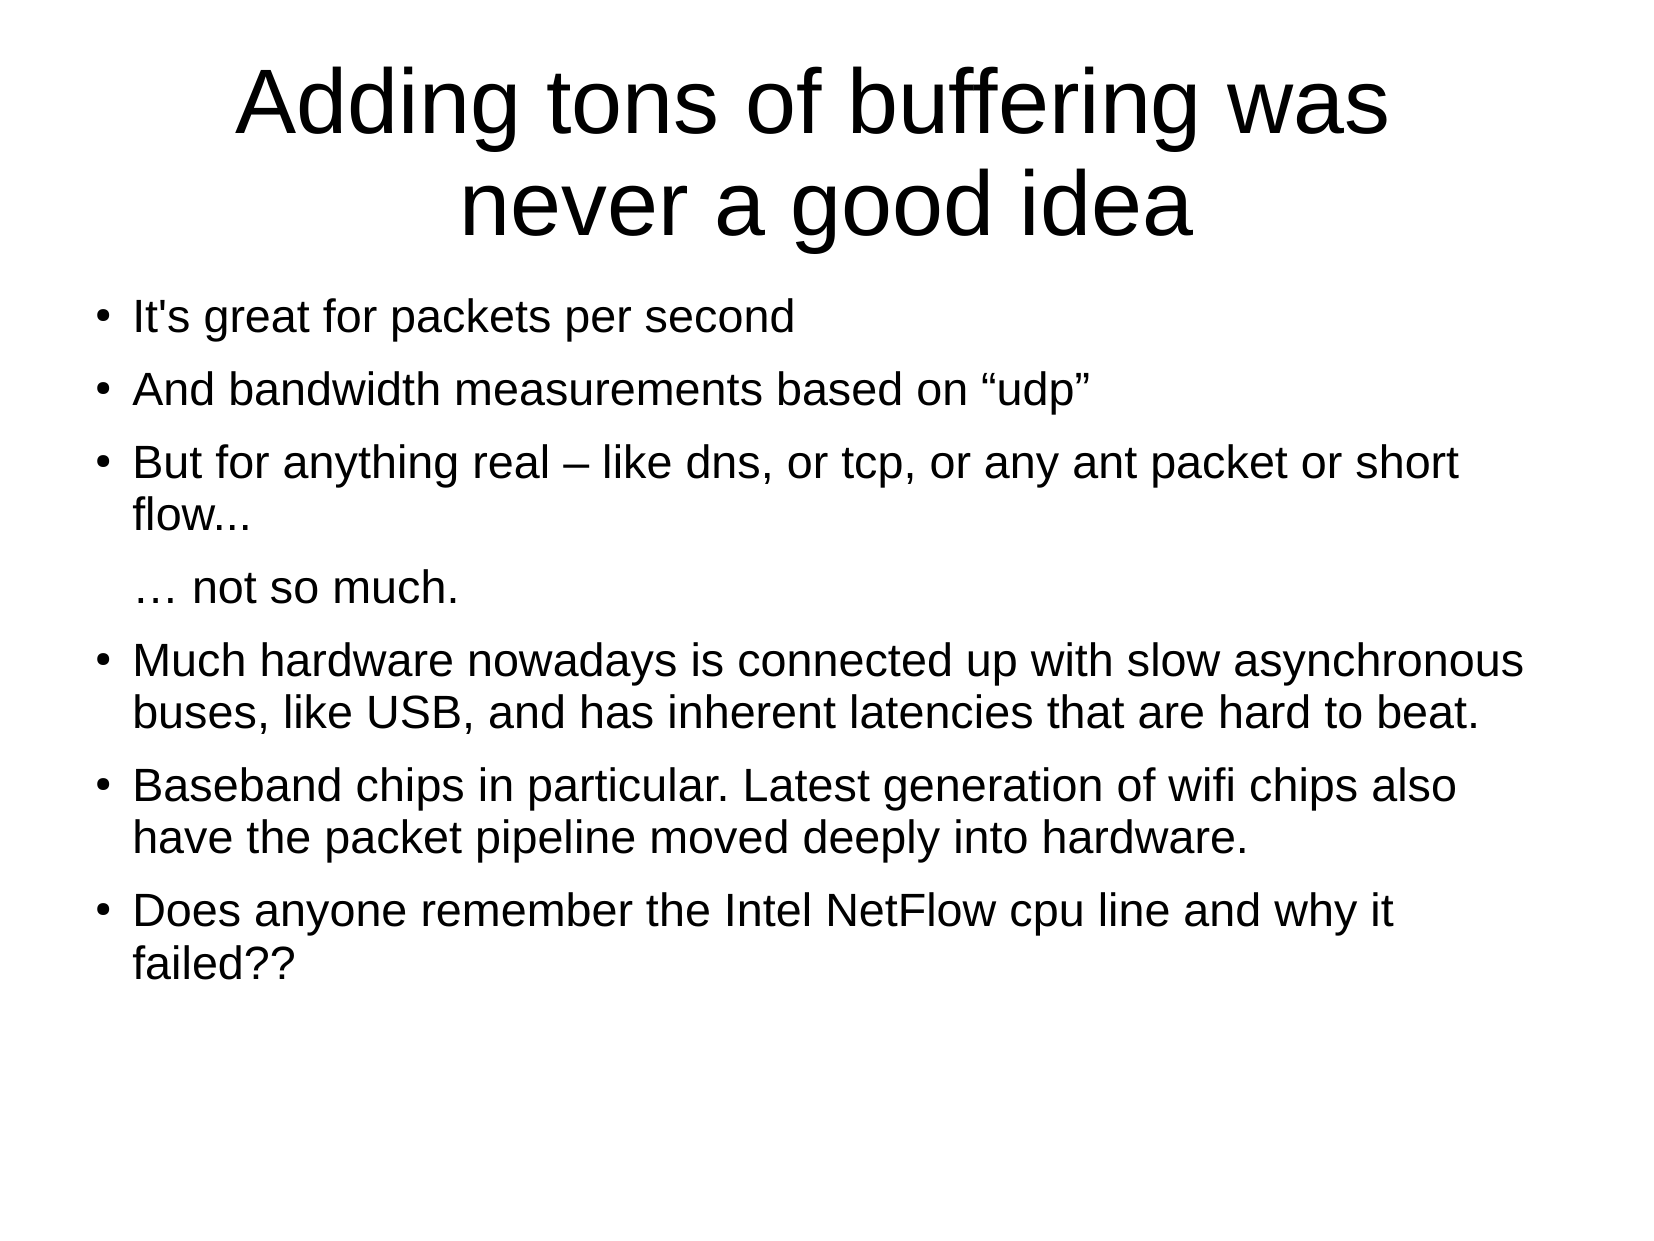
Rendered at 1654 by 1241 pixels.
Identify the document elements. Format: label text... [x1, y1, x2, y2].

list It's great for packets per second And bandwidth measurements based on “udp” But for anything real – like dns, or tcp, or any ant packet or short flow... … not so much. Much hardware nowadays is connected up with slow asynchronous buses, like USB, and has inherent latencies that are hard to beat. Baseband chips in particular. Latest generation of wifi chips also have the packet pipeline moved deeply into hardware. Does anyone remember the Intel NetFlow cpu line and why it failed?? [82, 290, 1538, 1010]
title Adding tons of buffering was never a good idea [82, 49, 1571, 257]
